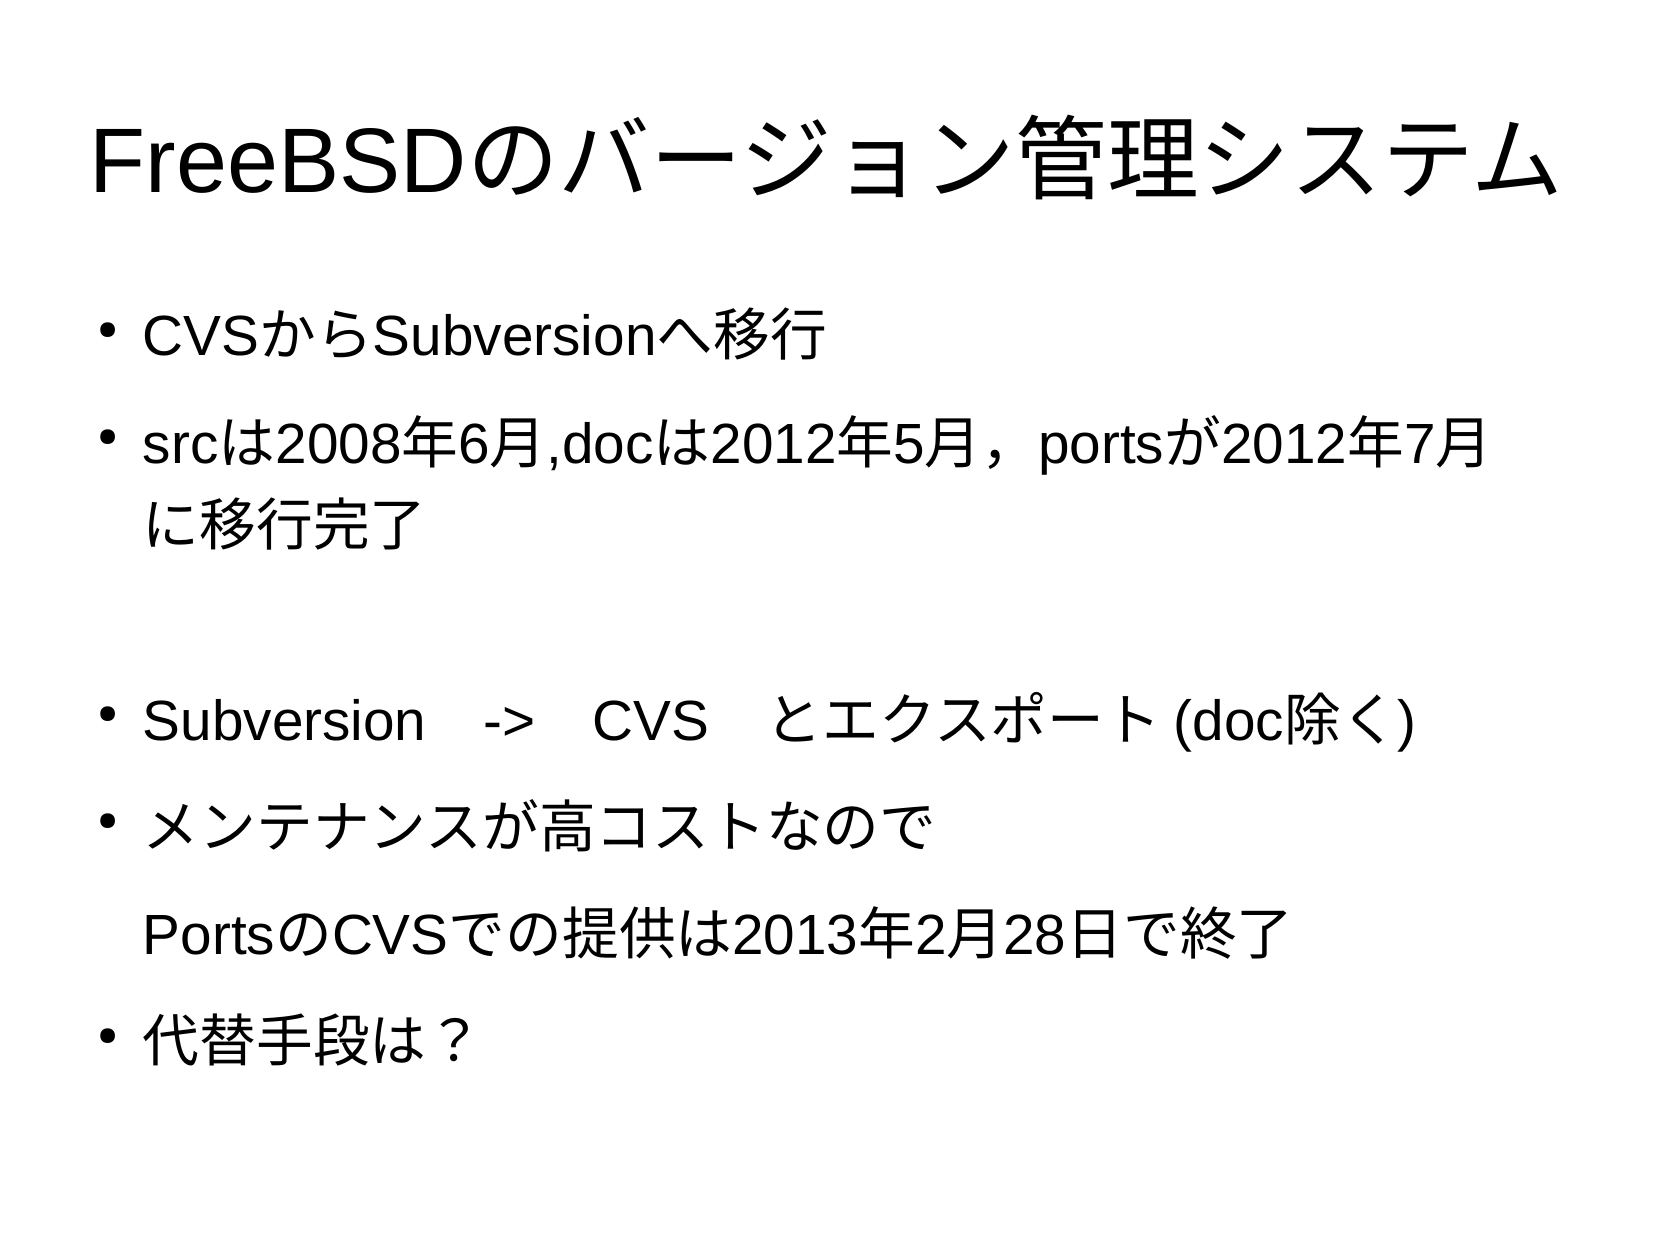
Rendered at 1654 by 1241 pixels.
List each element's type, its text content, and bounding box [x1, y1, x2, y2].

title FreeBSDのバージョン管理システム [82, 49, 1571, 257]
list CVSからSubversionへ移行 srcは2008年6月,docは2012年5月，portsが2012年7月に移行完了 Subversion -> CVS とエクスポート (doc除く) メンテナンスが高コストなので PortsのCVSでの提供は2013年2月28日で終了 代替手段は？ [82, 290, 1538, 1087]
